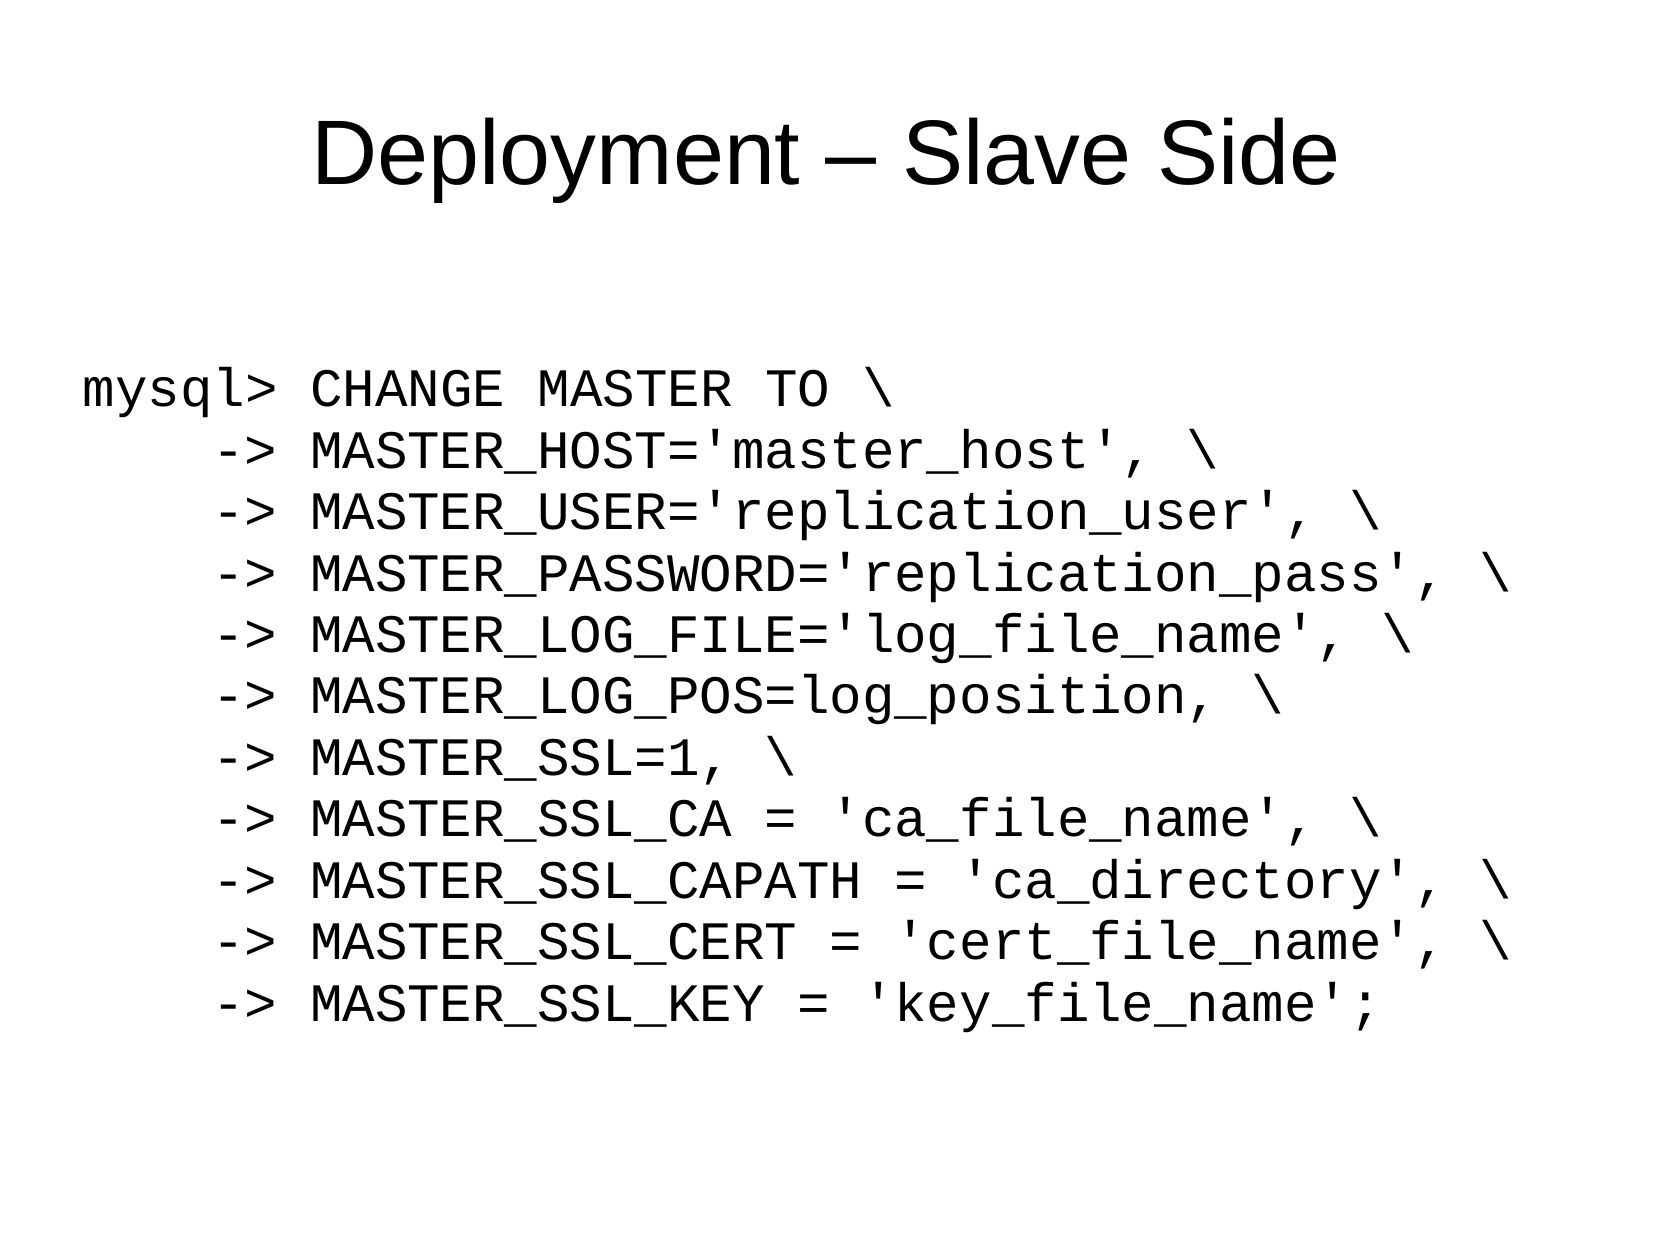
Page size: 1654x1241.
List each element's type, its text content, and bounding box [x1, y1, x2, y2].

subtitle mysql> CHANGE MASTER TO \ -> MASTER_HOST='master_host', \ -> MASTER_USER='replication_user', \ -> MASTER_PASSWORD='replication_pass', \ -> MASTER_LOG_FILE='log_file_name', \ -> MASTER_LOG_POS=log_position, \ -> MASTER_SSL=1, \ -> MASTER_SSL_CA = 'ca_file_name', \ -> MASTER_SSL_CAPATH = 'ca_directory', \ -> MASTER_SSL_CERT = 'cert_file_name', \ -> MASTER_SSL_KEY = 'key_file_name'; [82, 290, 1571, 1109]
title Deployment – Slave Side [82, 49, 1571, 257]
